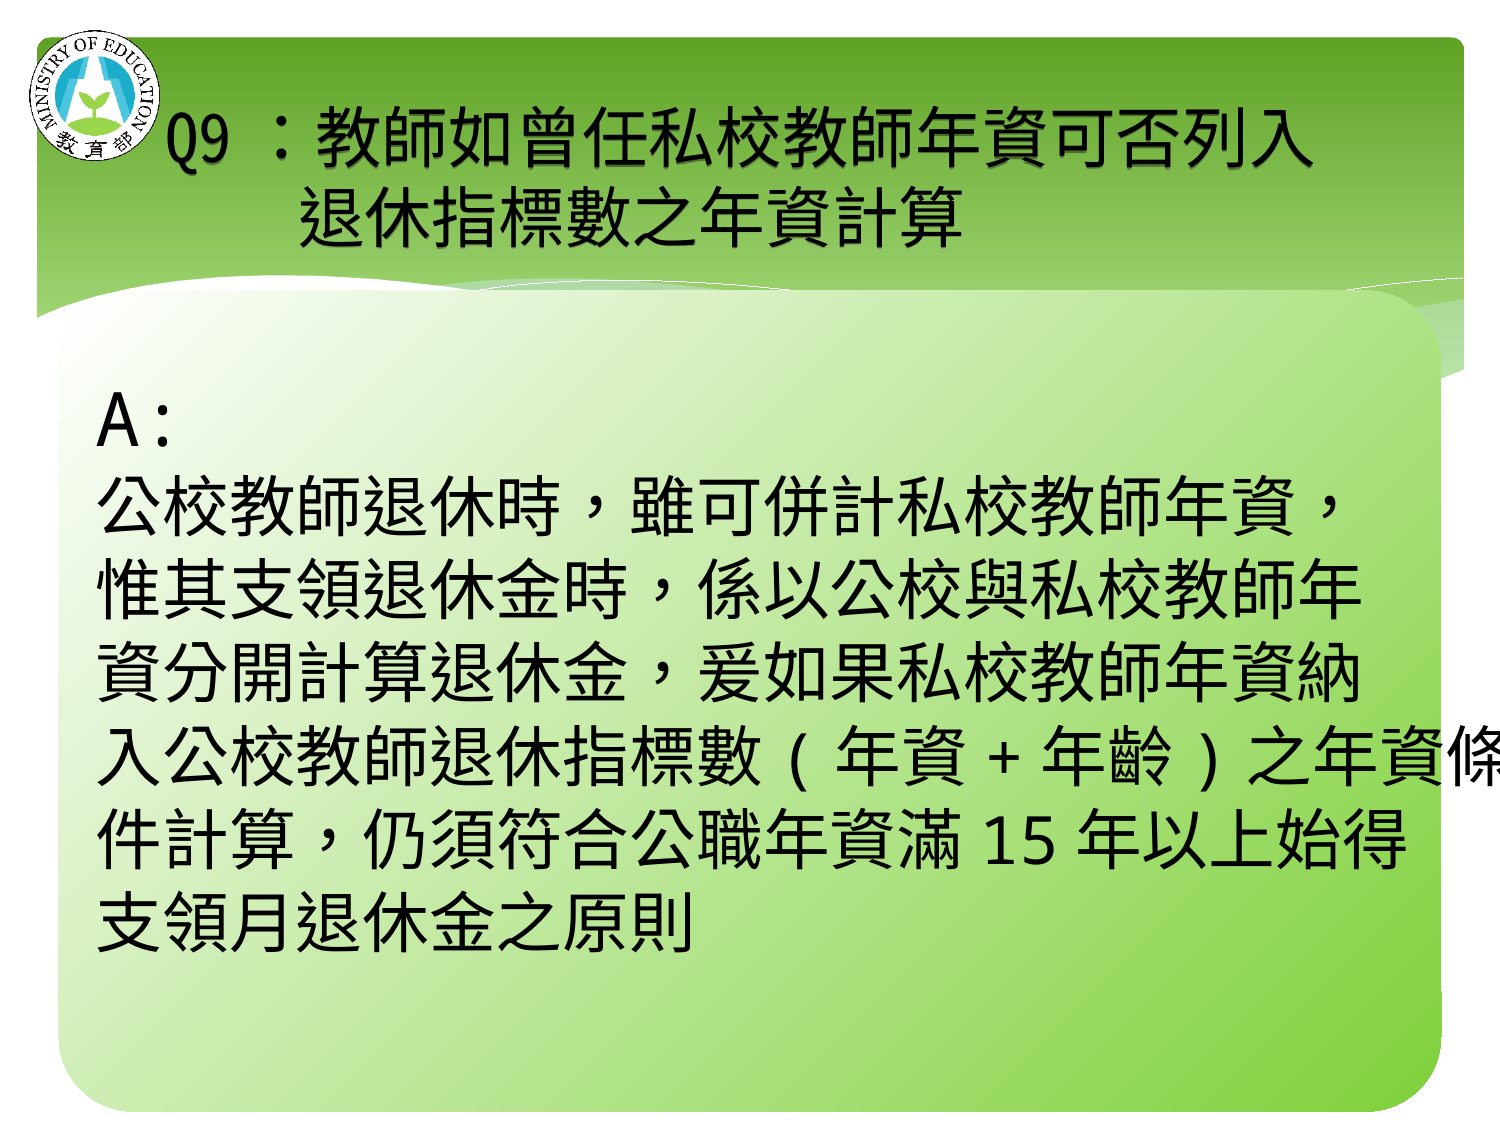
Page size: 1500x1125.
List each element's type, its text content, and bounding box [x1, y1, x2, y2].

title Q9：教師如曾任私校教師年資可否列入退休指標數之年資計算 [150, 78, 1388, 273]
picture [29, 30, 160, 161]
text_box A: 公校教師退休時，雖可併計私校教師年資， 惟其支領退休金時，係以公校與私校教師年 資分開計算退休金，爰如果私校教師年資納 入公校教師退休指標數(年資+年齡)之年資條 件計算，仍須符合公職年資滿15年以上始得 支領月退休金之原則 [58, 290, 1442, 1112]
